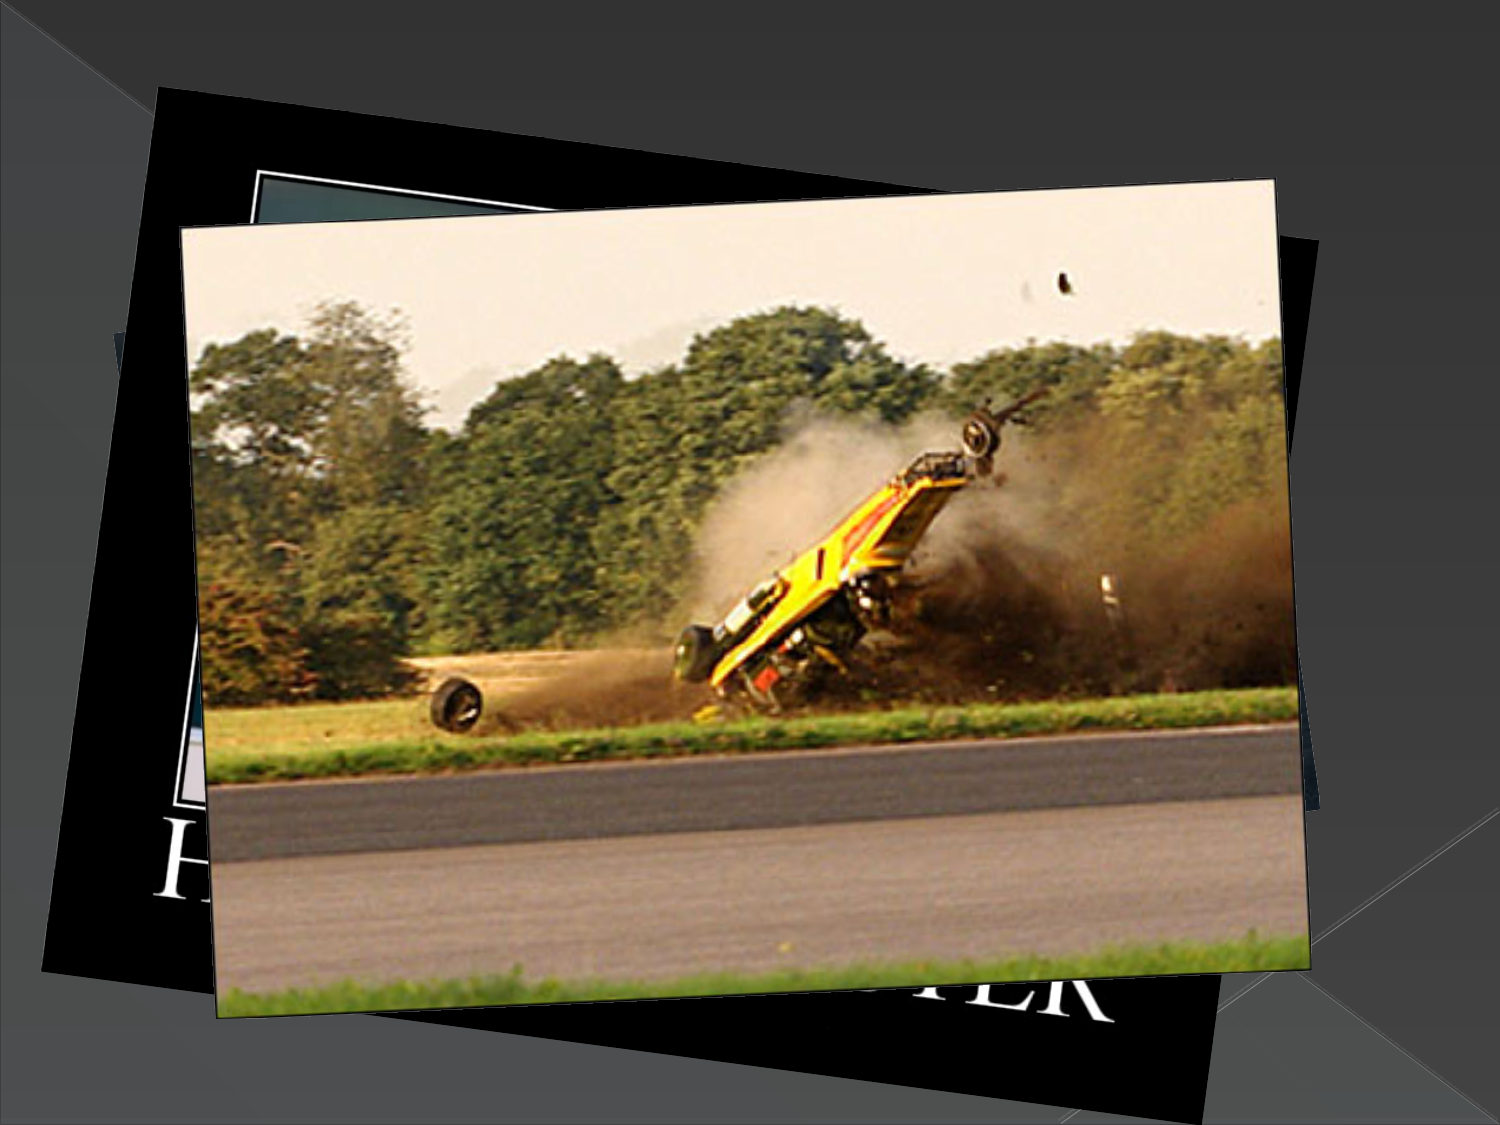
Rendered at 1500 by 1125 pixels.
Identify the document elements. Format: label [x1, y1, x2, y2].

picture [40, 85, 1320, 1019]
picture [361, 975, 1222, 1125]
